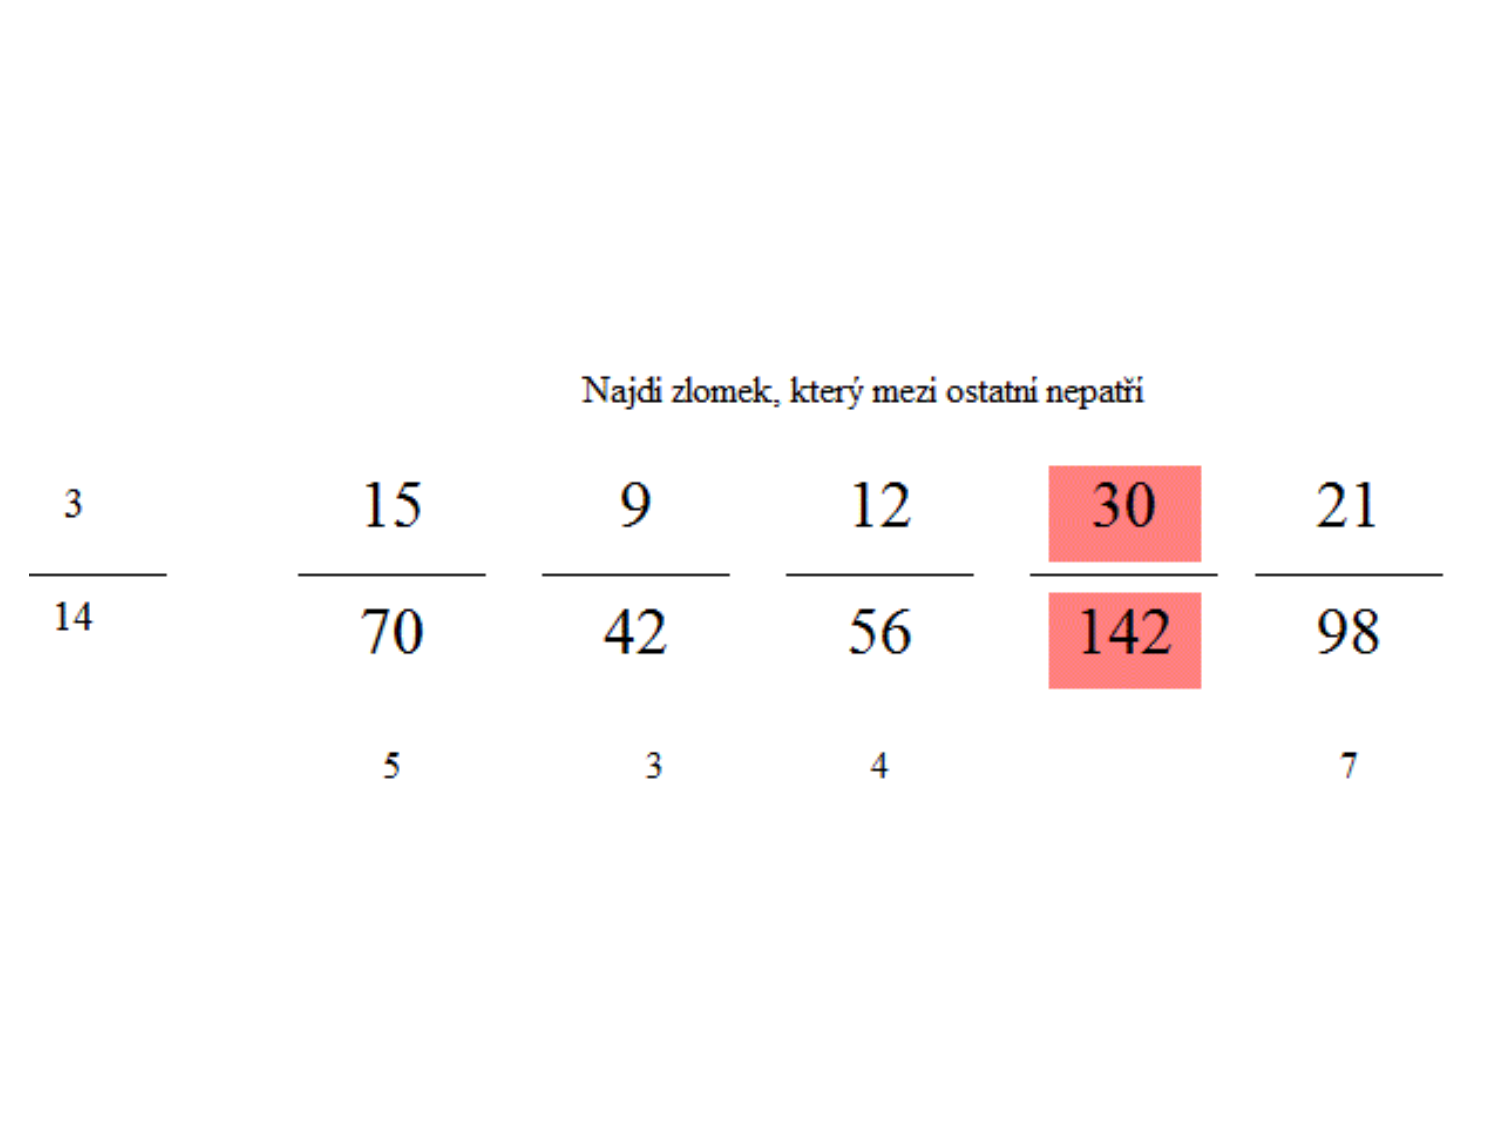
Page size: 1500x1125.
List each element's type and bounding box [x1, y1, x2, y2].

picture [29, 356, 1453, 807]
